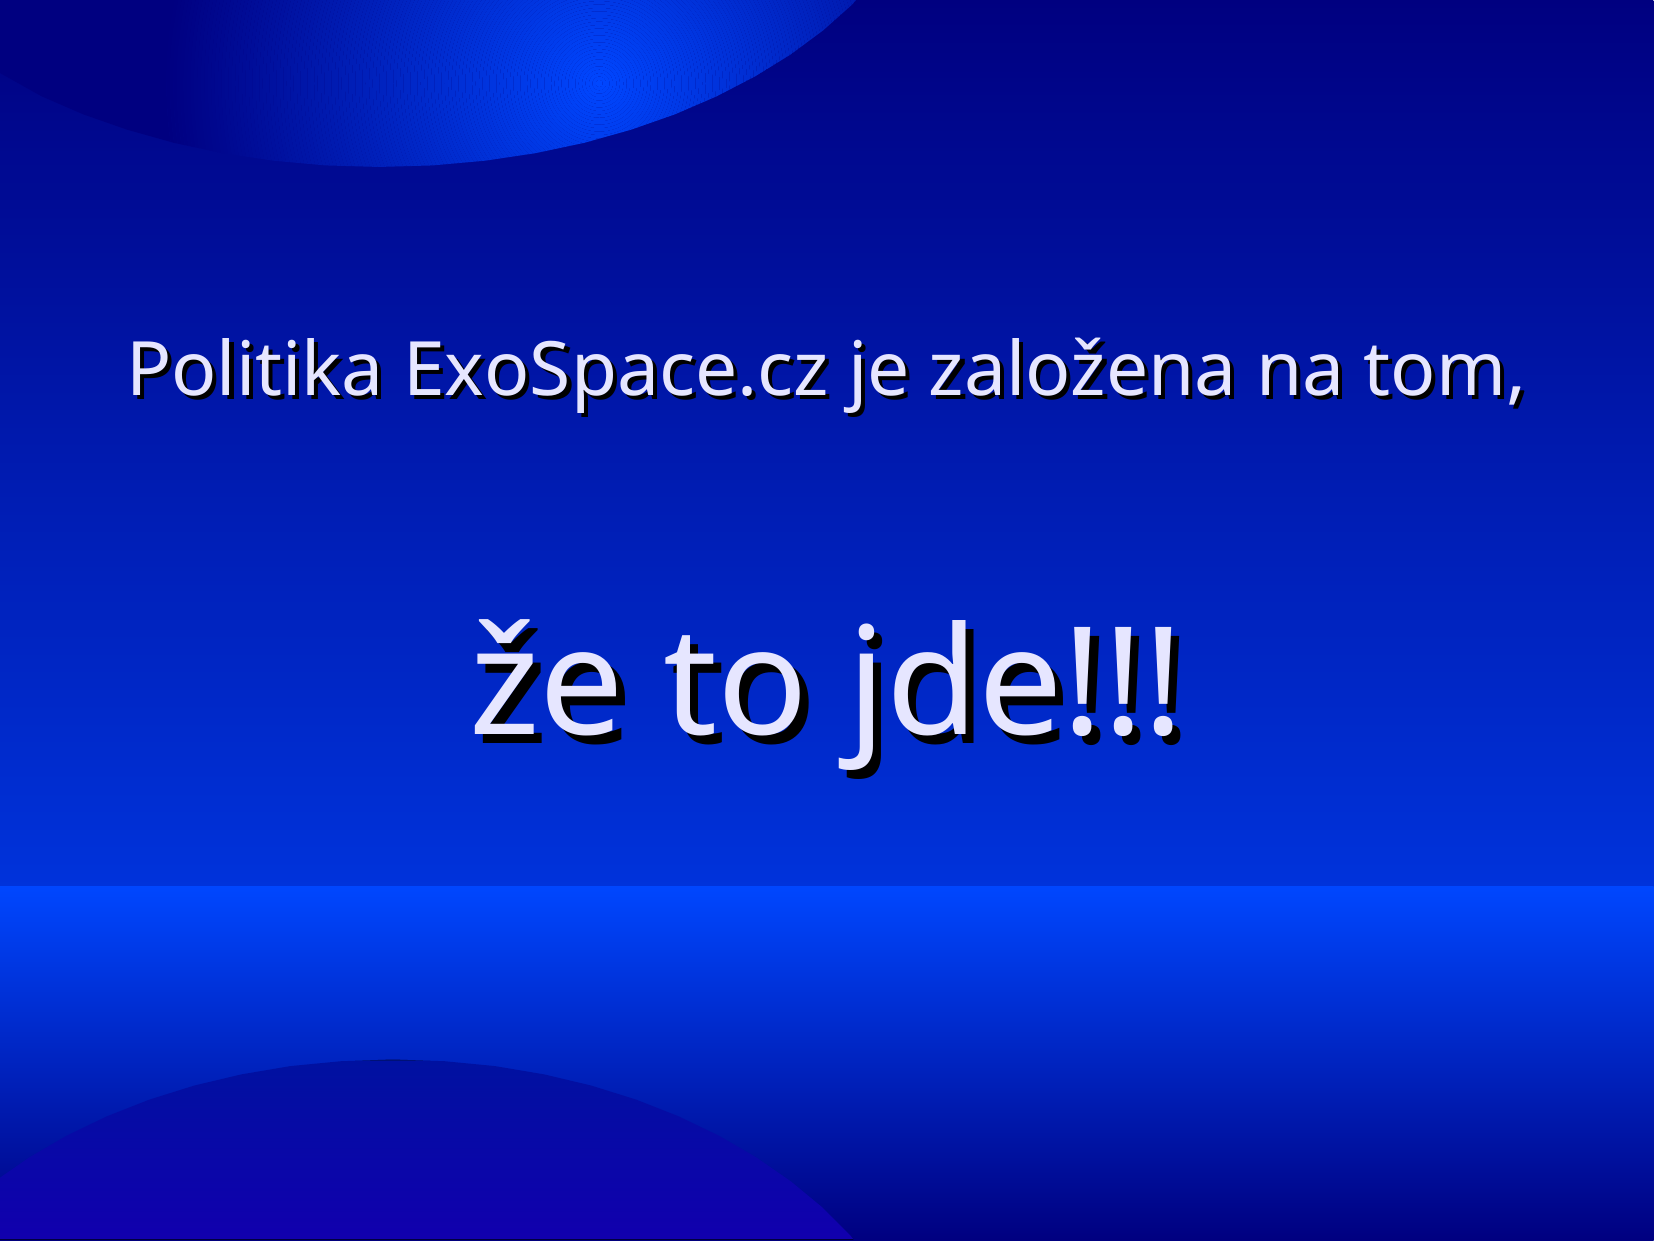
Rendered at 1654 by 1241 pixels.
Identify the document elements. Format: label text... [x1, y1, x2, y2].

title Politika ExoSpace.cz je založena na tom, [64, 262, 1590, 471]
title že to jde!!! [120, 573, 1533, 781]
